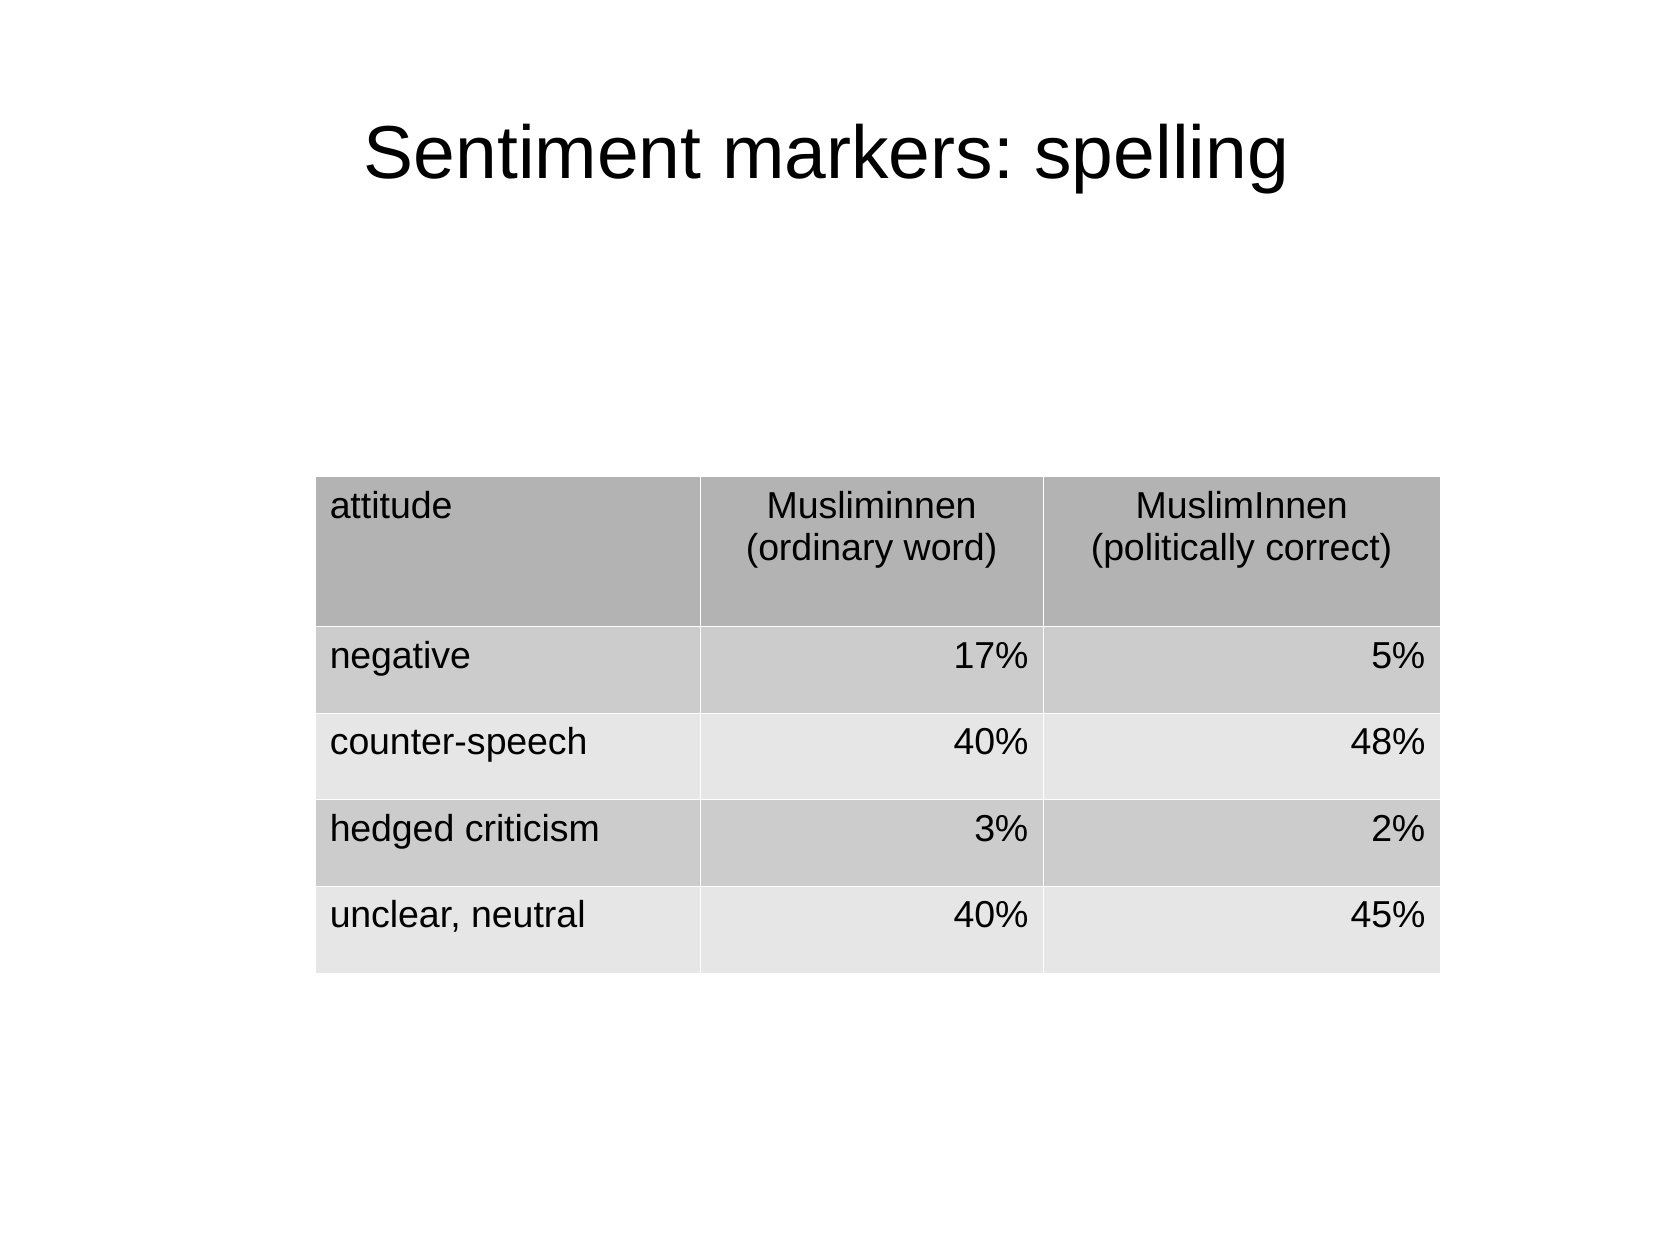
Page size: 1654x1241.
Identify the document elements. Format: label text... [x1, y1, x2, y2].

table_cell hedged criticism [316, 800, 700, 886]
table_header Musliminnen (ordinary word) [701, 477, 1043, 626]
table_cell unclear, neutral [316, 887, 700, 973]
table_cell 17% [701, 627, 1043, 713]
table_cell 45% [1044, 887, 1440, 973]
table_header attitude [316, 477, 700, 626]
table_cell negative [316, 627, 700, 713]
table_cell 3% [701, 800, 1043, 886]
table_cell 40% [701, 887, 1043, 973]
table_cell 5% [1044, 627, 1440, 713]
table_cell counter-speech [316, 714, 700, 799]
title Sentiment markers: spelling [82, 49, 1571, 257]
table_cell 48% [1044, 714, 1440, 799]
table_cell 40% [701, 714, 1043, 799]
table_cell 2% [1044, 800, 1440, 886]
table_header MuslimInnen (politically correct) [1044, 477, 1440, 626]
